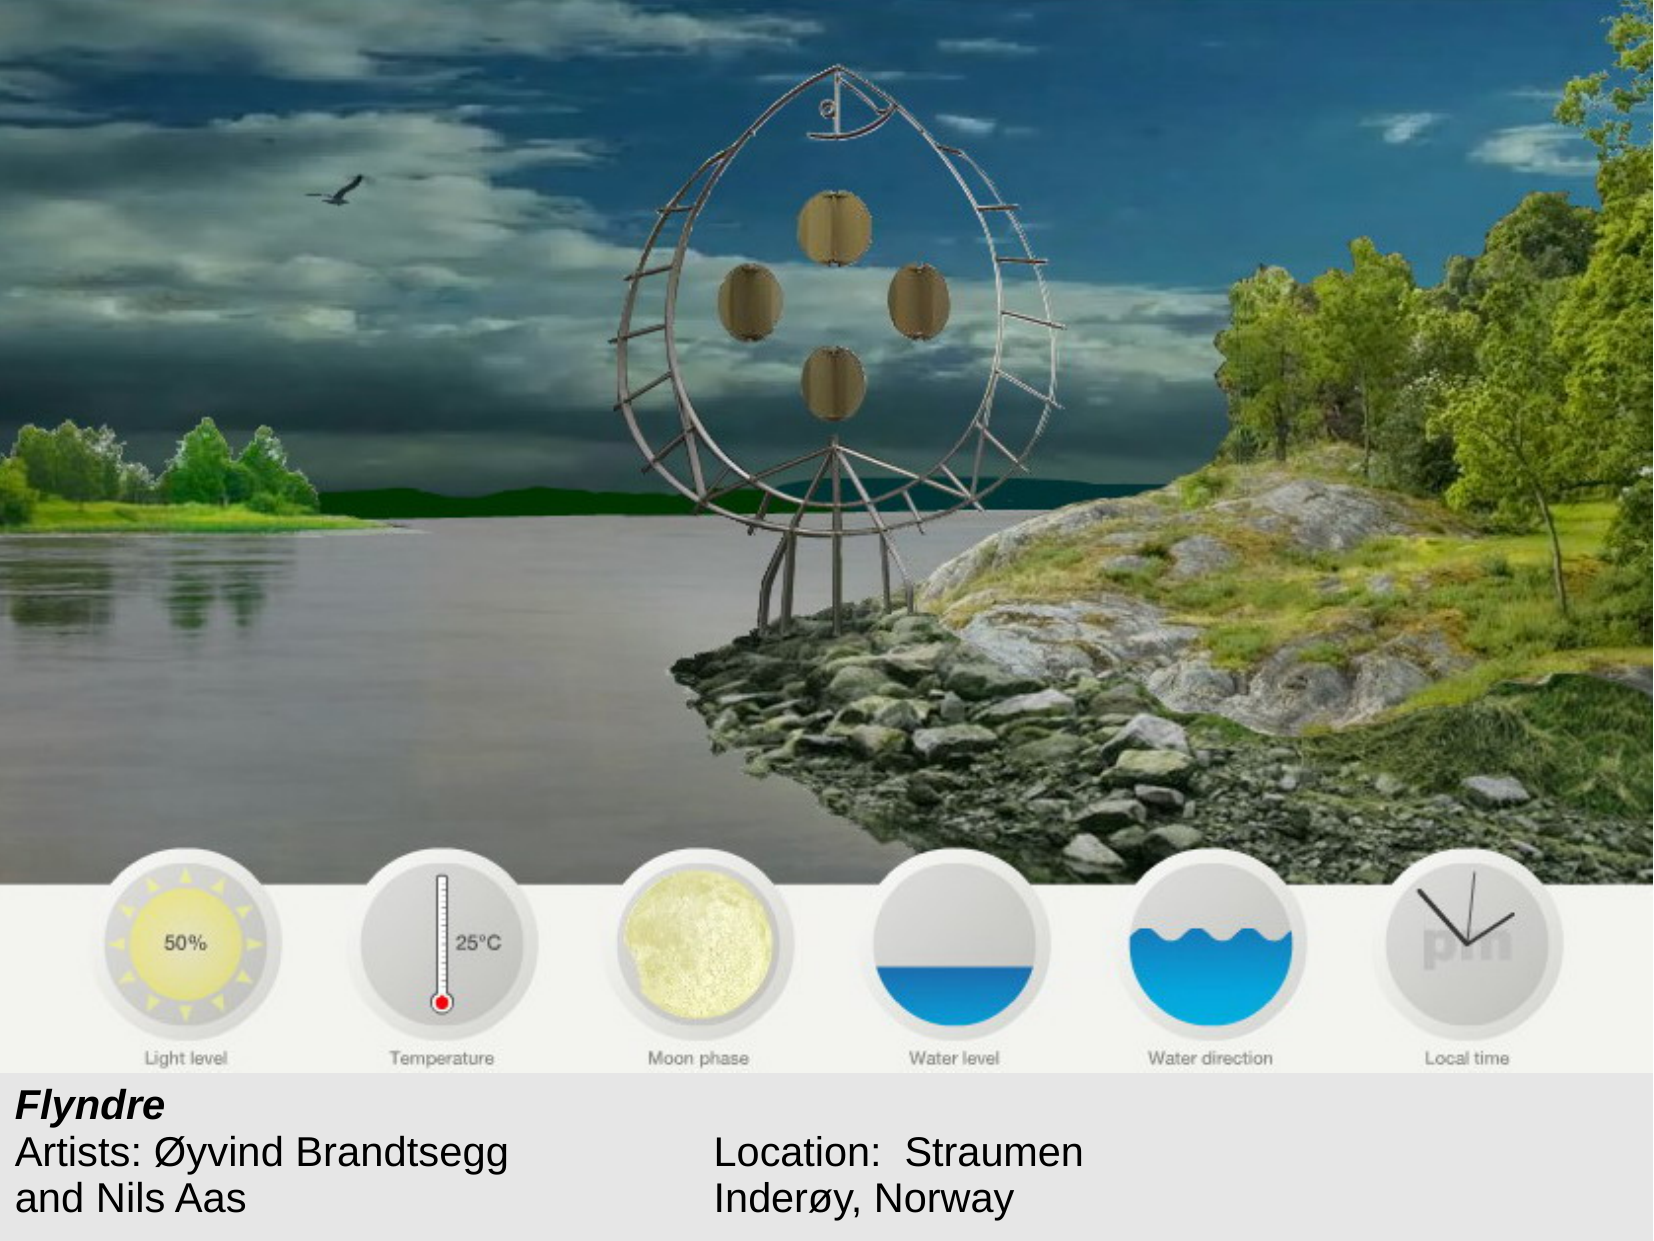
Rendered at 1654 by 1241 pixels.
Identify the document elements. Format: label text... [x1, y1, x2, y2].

text_box Location: Straumen Inderøy, Norway [699, 1121, 1100, 1230]
picture [0, 0, 1653, 1073]
text_box Flyndre Artists: Øyvind Brandtsegg and Nils Aas [0, 1074, 526, 1230]
